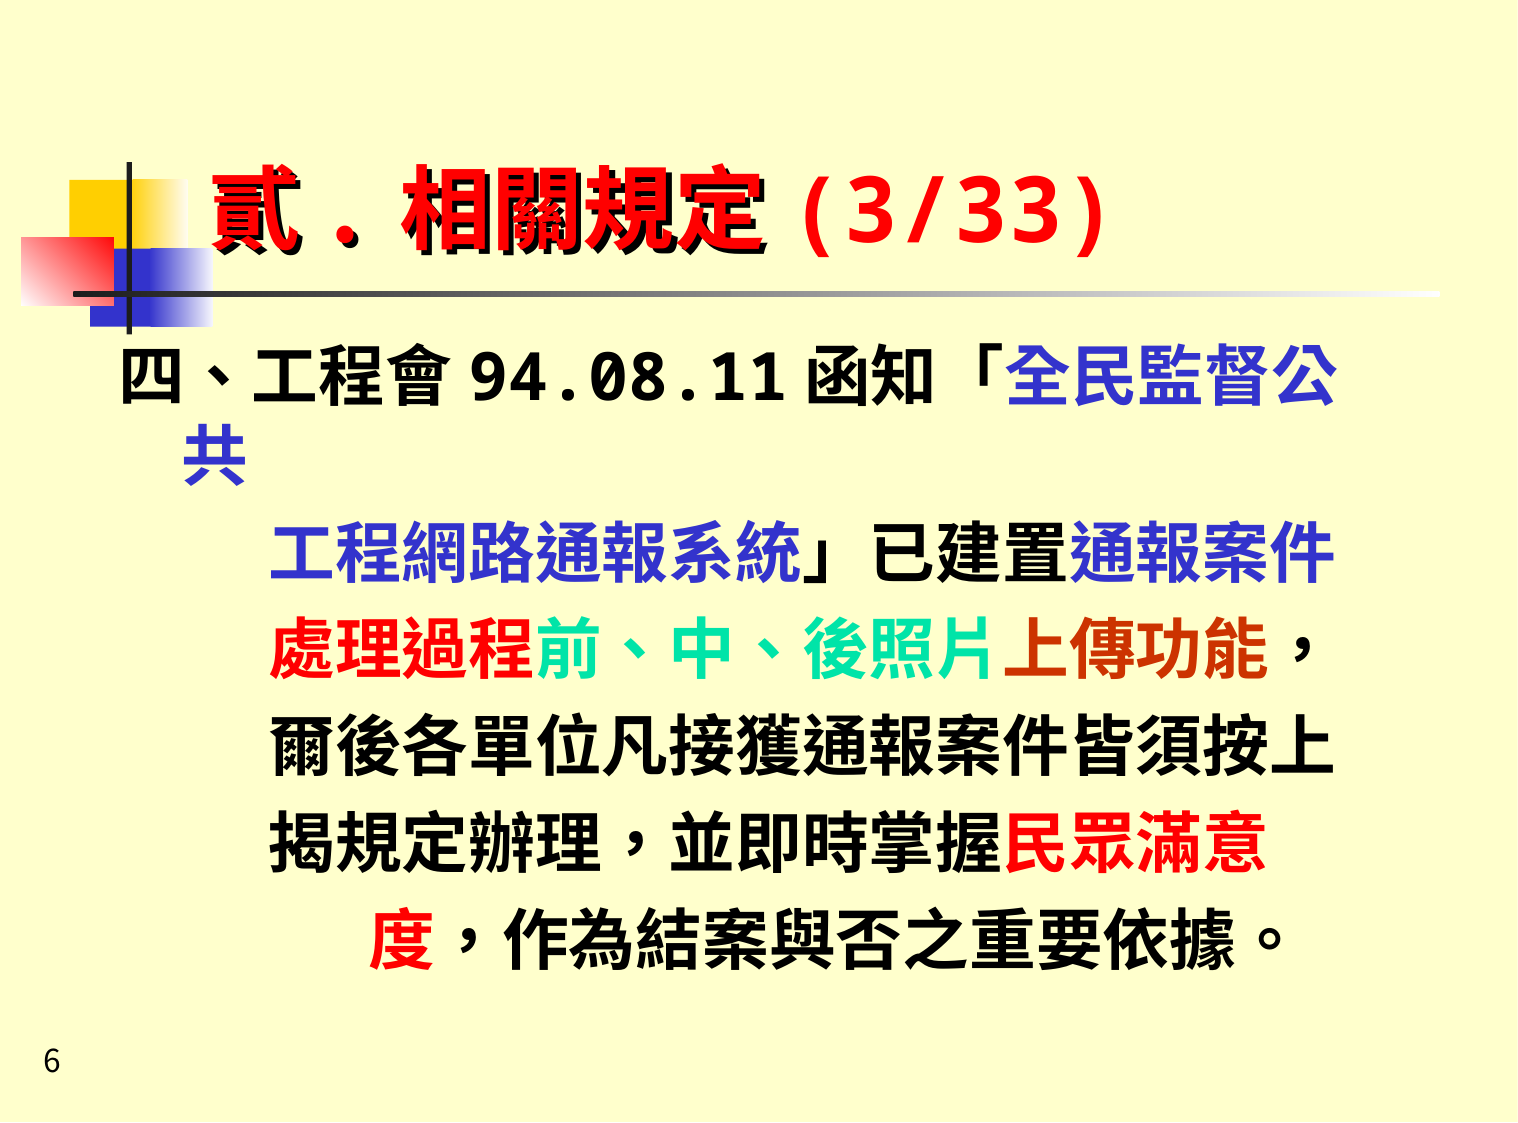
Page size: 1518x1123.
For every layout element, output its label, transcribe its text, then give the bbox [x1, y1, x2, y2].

list 四、工程會94.08.11函知「全民監督公共 工程網路通報系統」已建置通報案件 處理過程前、中、後照片上傳功能， 爾後各單位凡接獲通報案件皆須按上 揭規定辦理，並即時掌握民眾滿意 度，作為結案與否之重要依據。 [101, 325, 1392, 999]
title 貳.相關規定(3/33) [191, 29, 1486, 269]
text_box <編號> [0, 1032, 78, 1096]
